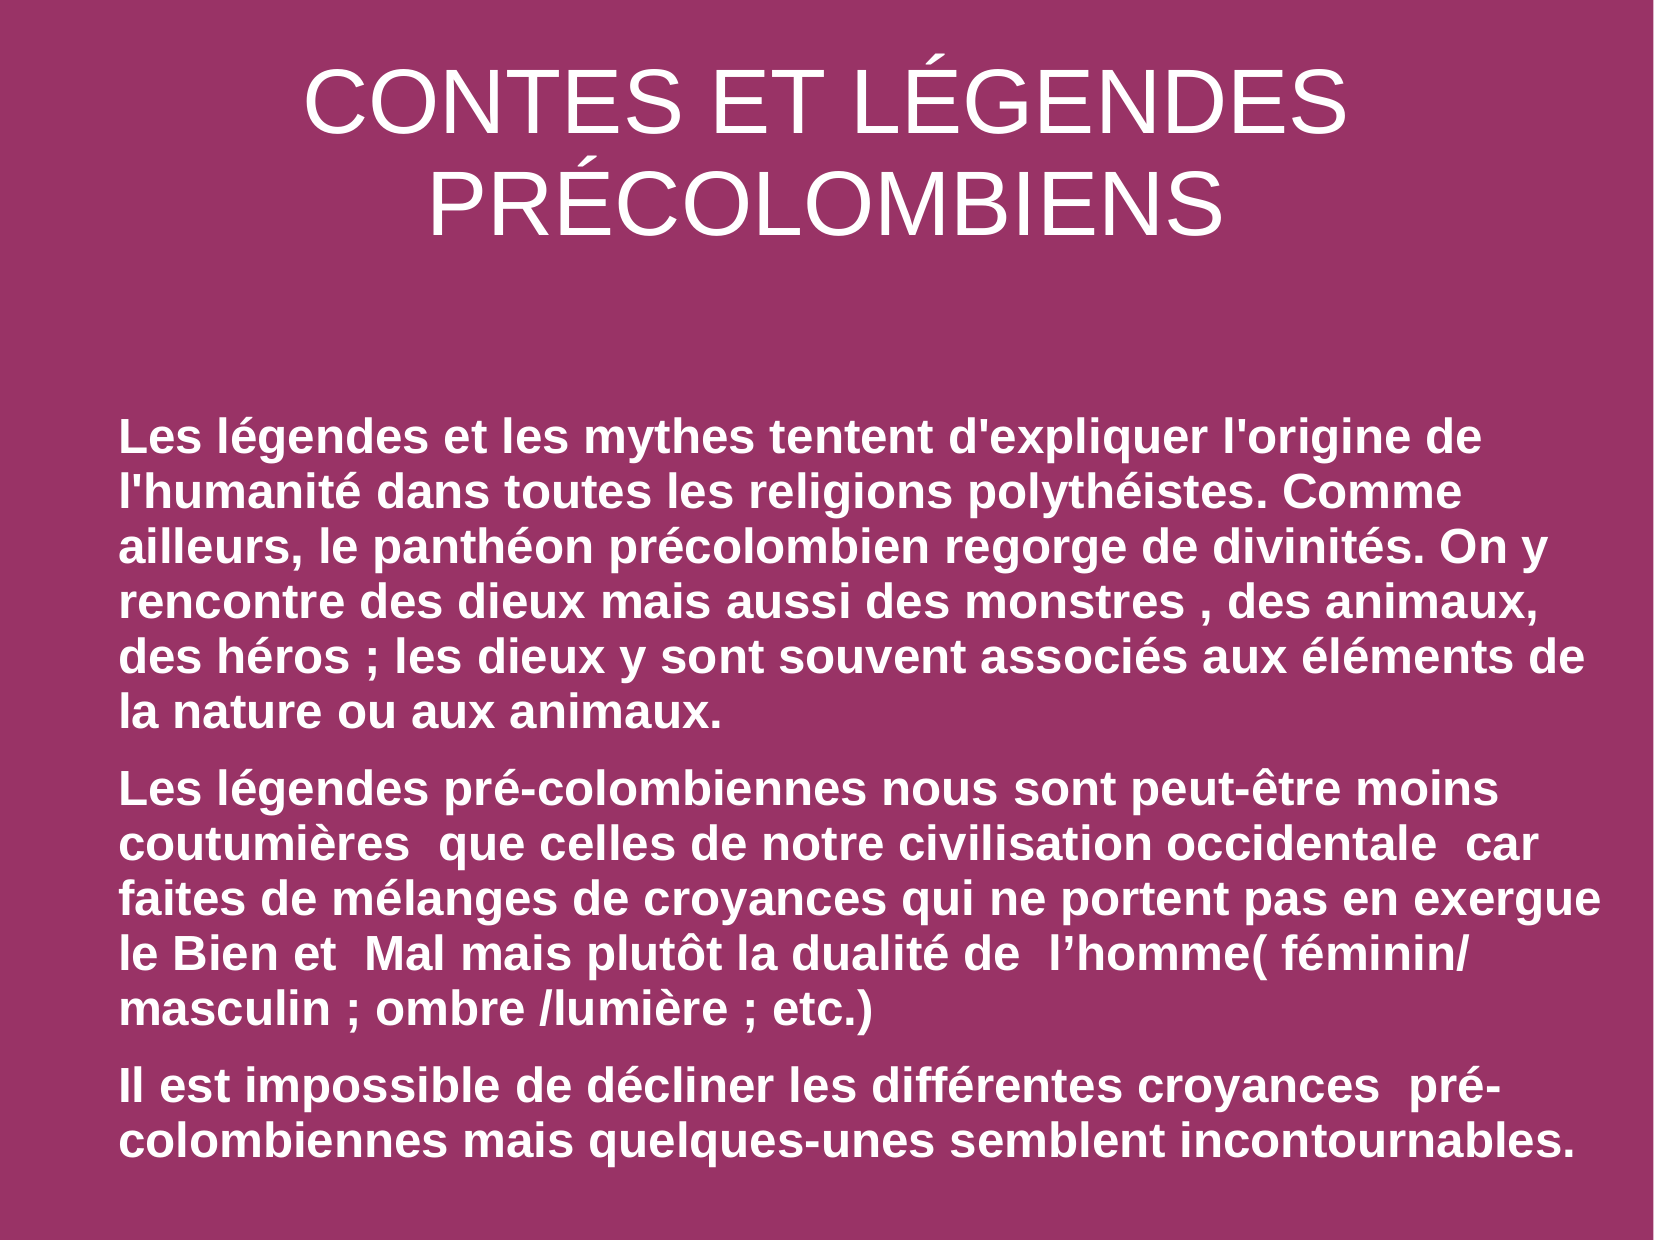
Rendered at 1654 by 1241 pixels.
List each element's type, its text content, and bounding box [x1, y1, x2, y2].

list Les légendes et les mythes tentent d'expliquer l'origine de l'humanité dans toutes les religions polythéistes. Comme ailleurs, le panthéon précolombien regorge de divinités. On y rencontre des dieux mais aussi des monstres , des animaux, des héros ; les dieux y sont souvent associés aux éléments de la nature ou aux animaux. Les légendes pré-colombiennes nous sont peut-être moins coutumières que celles de notre civilisation occidentale car faites de mélanges de croyances qui ne portent pas en exergue le Bien et Mal mais plutôt la dualité de l’homme( féminin/ masculin ; ombre /lumière ; etc.) Il est impossible de décliner les différentes croyances pré-colombiennes mais quelques-unes semblent incontournables. [118, 331, 1607, 1217]
title CONTES ET LÉGENDES PRÉCOLOMBIENS [82, 49, 1571, 257]
